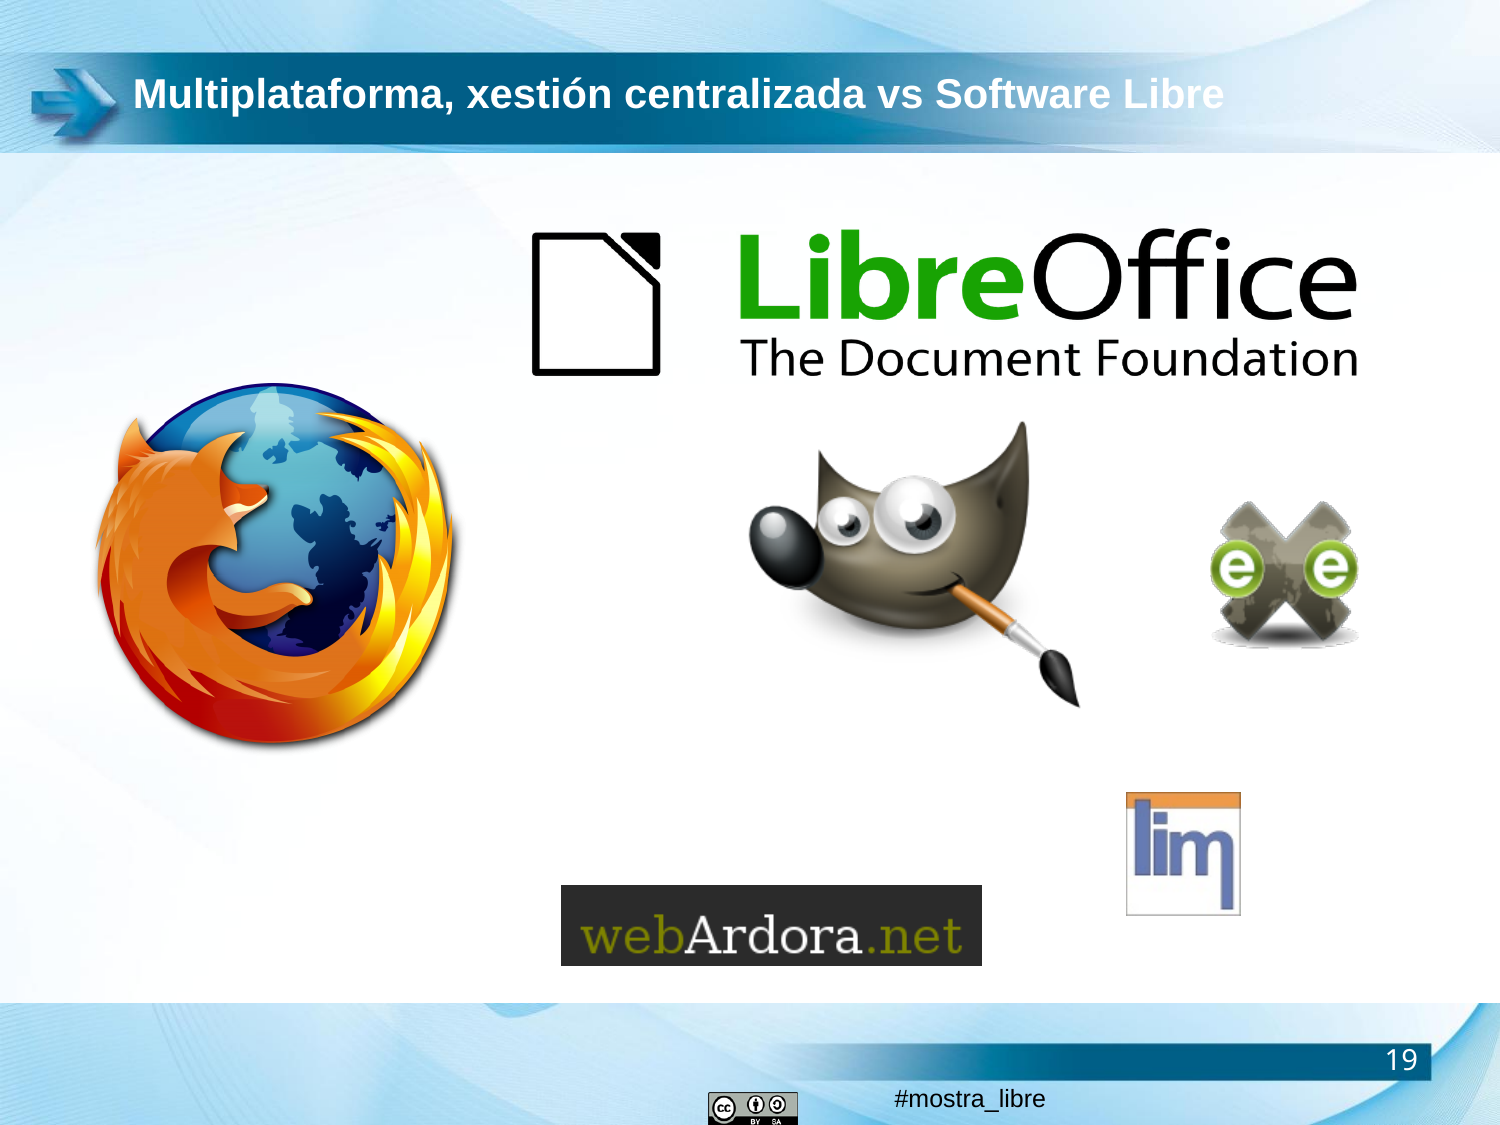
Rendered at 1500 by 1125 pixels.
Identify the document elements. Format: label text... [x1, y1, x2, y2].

text_box Multiplataforma, xestión centralizada vs Software Libre [118, 59, 1241, 124]
text_box <número> [1082, 1031, 1433, 1092]
picture [0, 0, 1500, 1125]
text_box #mostra_libre [879, 1074, 1062, 1120]
